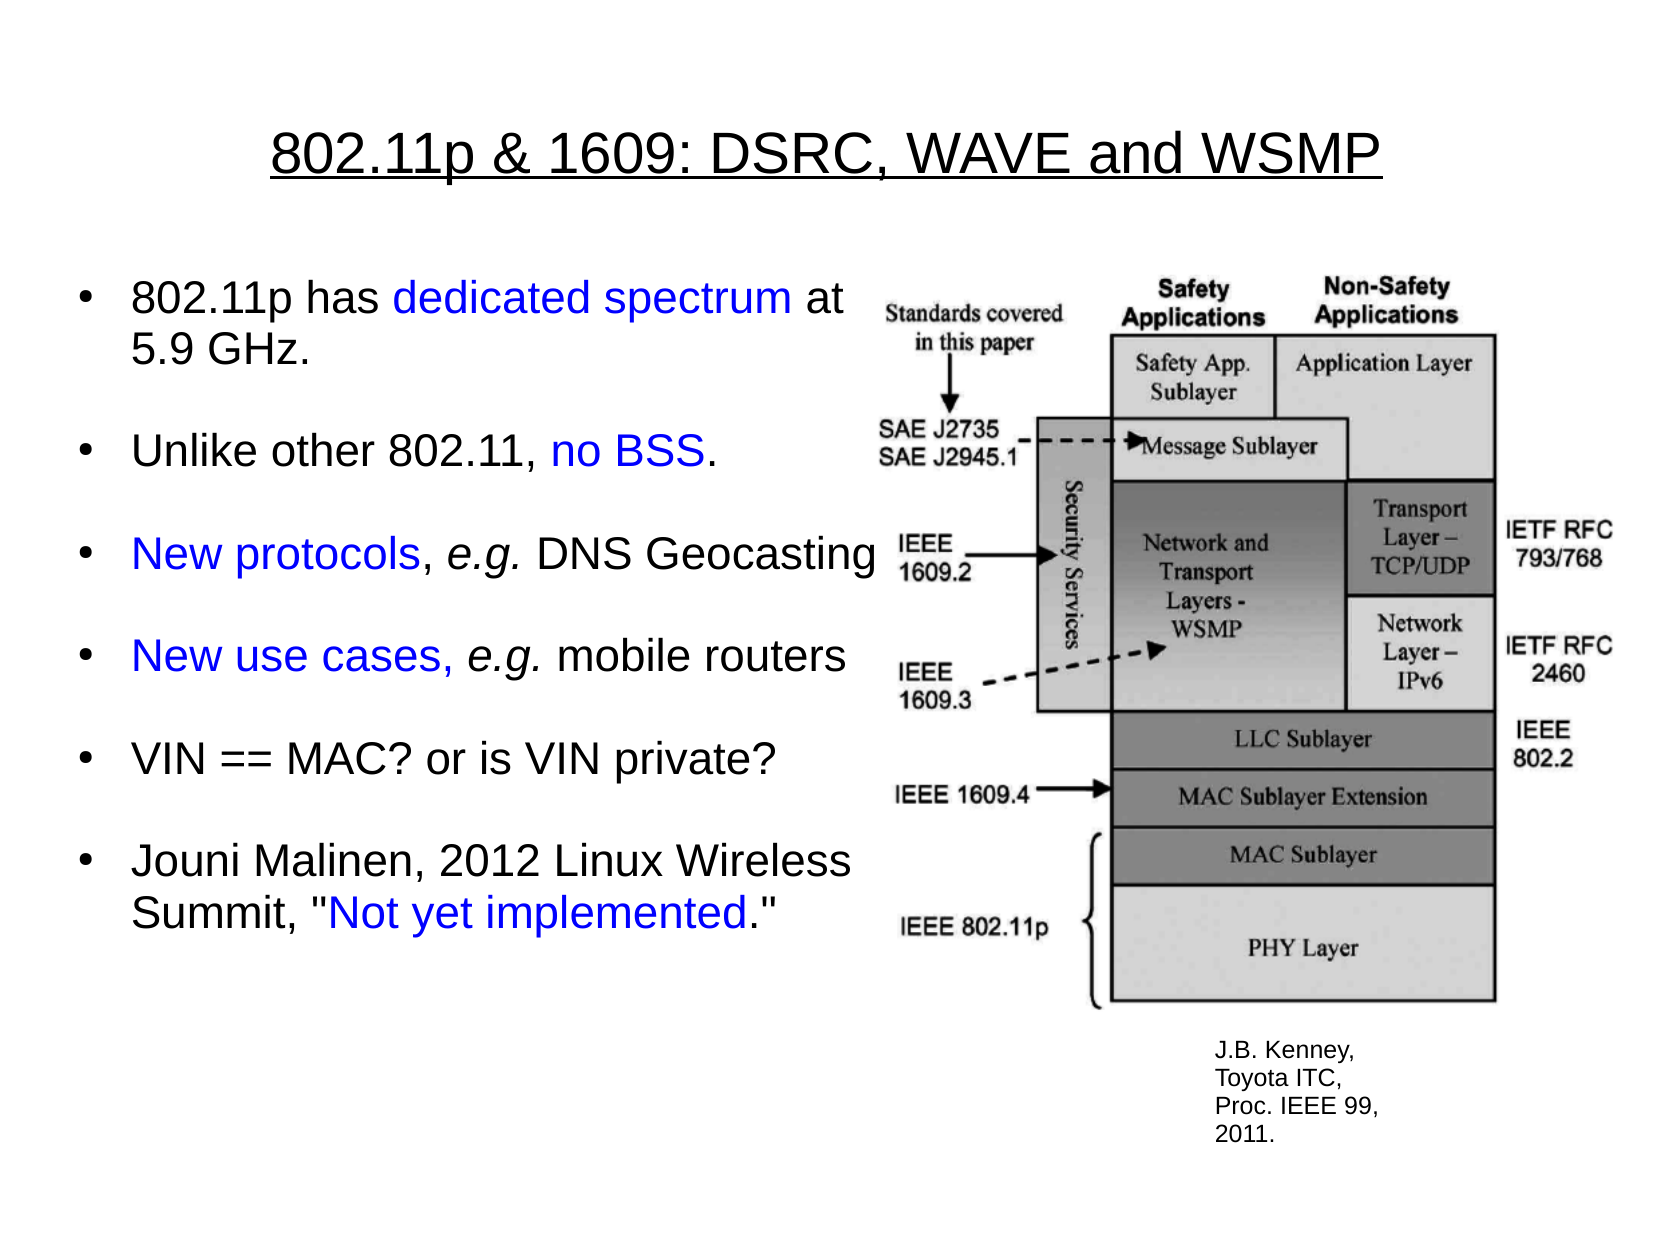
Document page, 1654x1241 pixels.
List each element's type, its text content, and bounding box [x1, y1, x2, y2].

picture [876, 271, 1621, 1022]
title 802.11p & 1609: DSRC, WAVE and WSMP [82, 49, 1571, 257]
list 802.11p has dedicated spectrum at 5.9 GHz. Unlike other 802.11, no BSS. New protocols, e.g. DNS Geocasting. New use cases, e.g. mobile routers VIN == MAC? or is VIN private? Jouni Malinen, 2012 Linux Wireless Summit, "Not yet implemented." [60, 271, 876, 1006]
text_box J.B. Kenney, Toyota ITC, Proc. IEEE 99, 2011. [1200, 1028, 1395, 1156]
